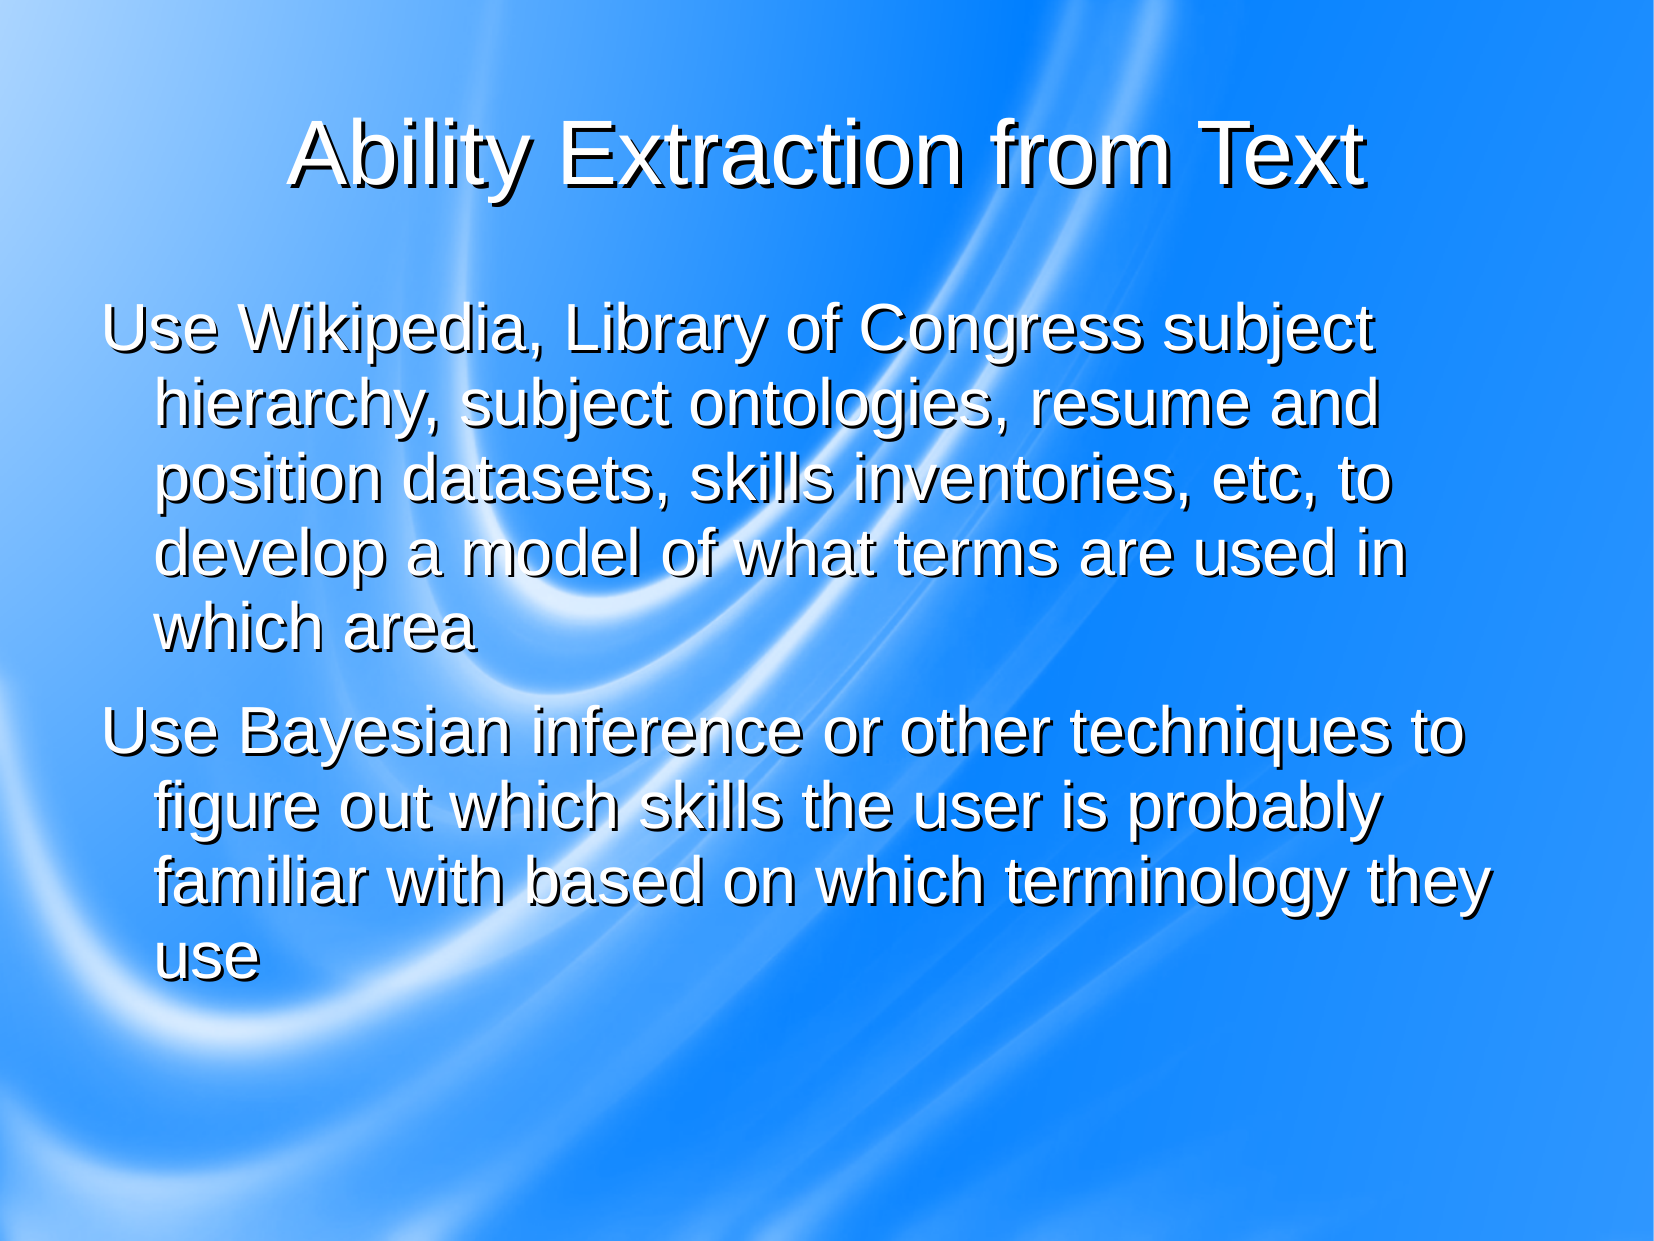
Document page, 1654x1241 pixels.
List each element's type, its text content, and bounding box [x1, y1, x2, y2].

picture [0, 0, 1654, 1241]
list Use Wikipedia, Library of Congress subject hierarchy, subject ontologies, resume and position datasets, skills inventories, etc, to develop a model of what terms are used in which area Use Bayesian inference or other techniques to figure out which skills the user is probably familiar with based on which terminology they use [82, 290, 1571, 1094]
title Ability Extraction from Text [82, 56, 1571, 250]
